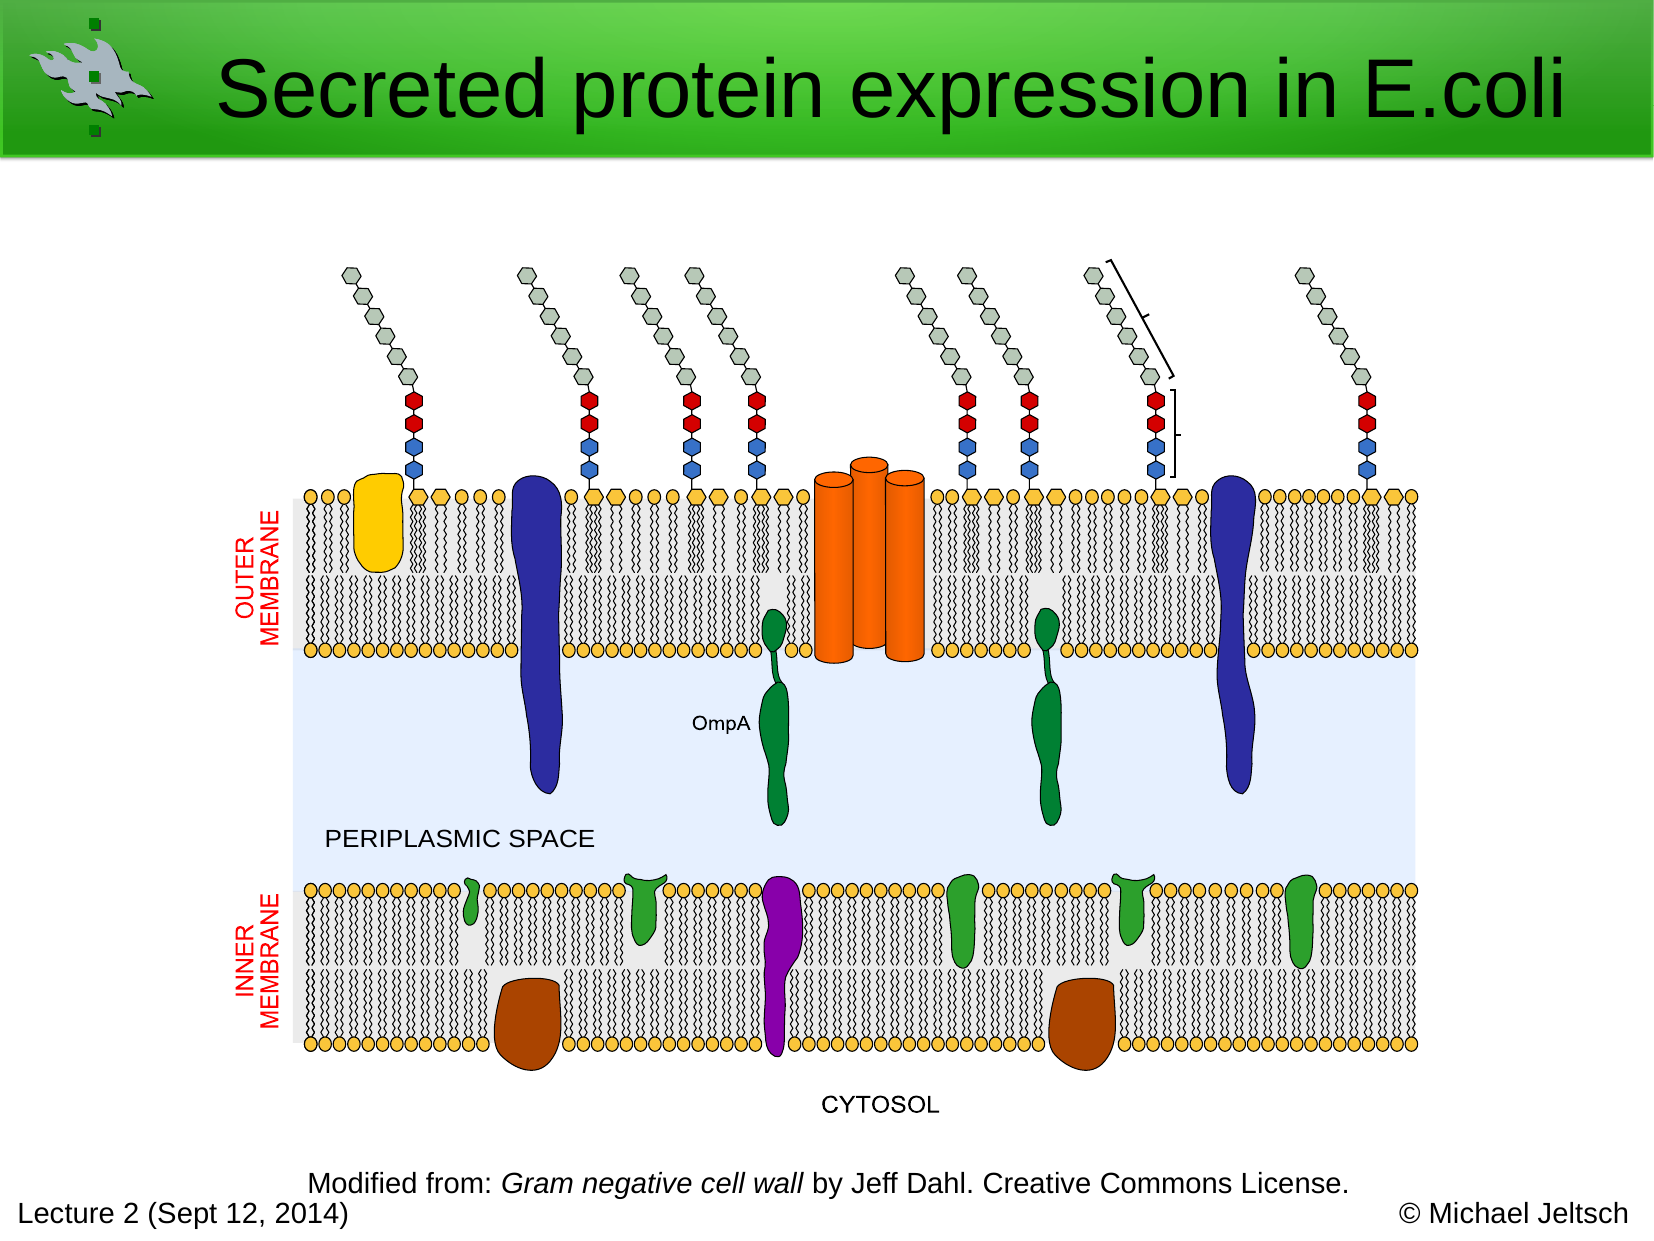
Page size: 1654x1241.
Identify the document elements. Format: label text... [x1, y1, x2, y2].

text_box Modified from: Gram negative cell wall by Jeff Dahl. Creative Commons License. [292, 1159, 1361, 1208]
picture [235, 258, 1419, 1114]
title Secreted protein expression in E.coli [212, 17, 1571, 160]
